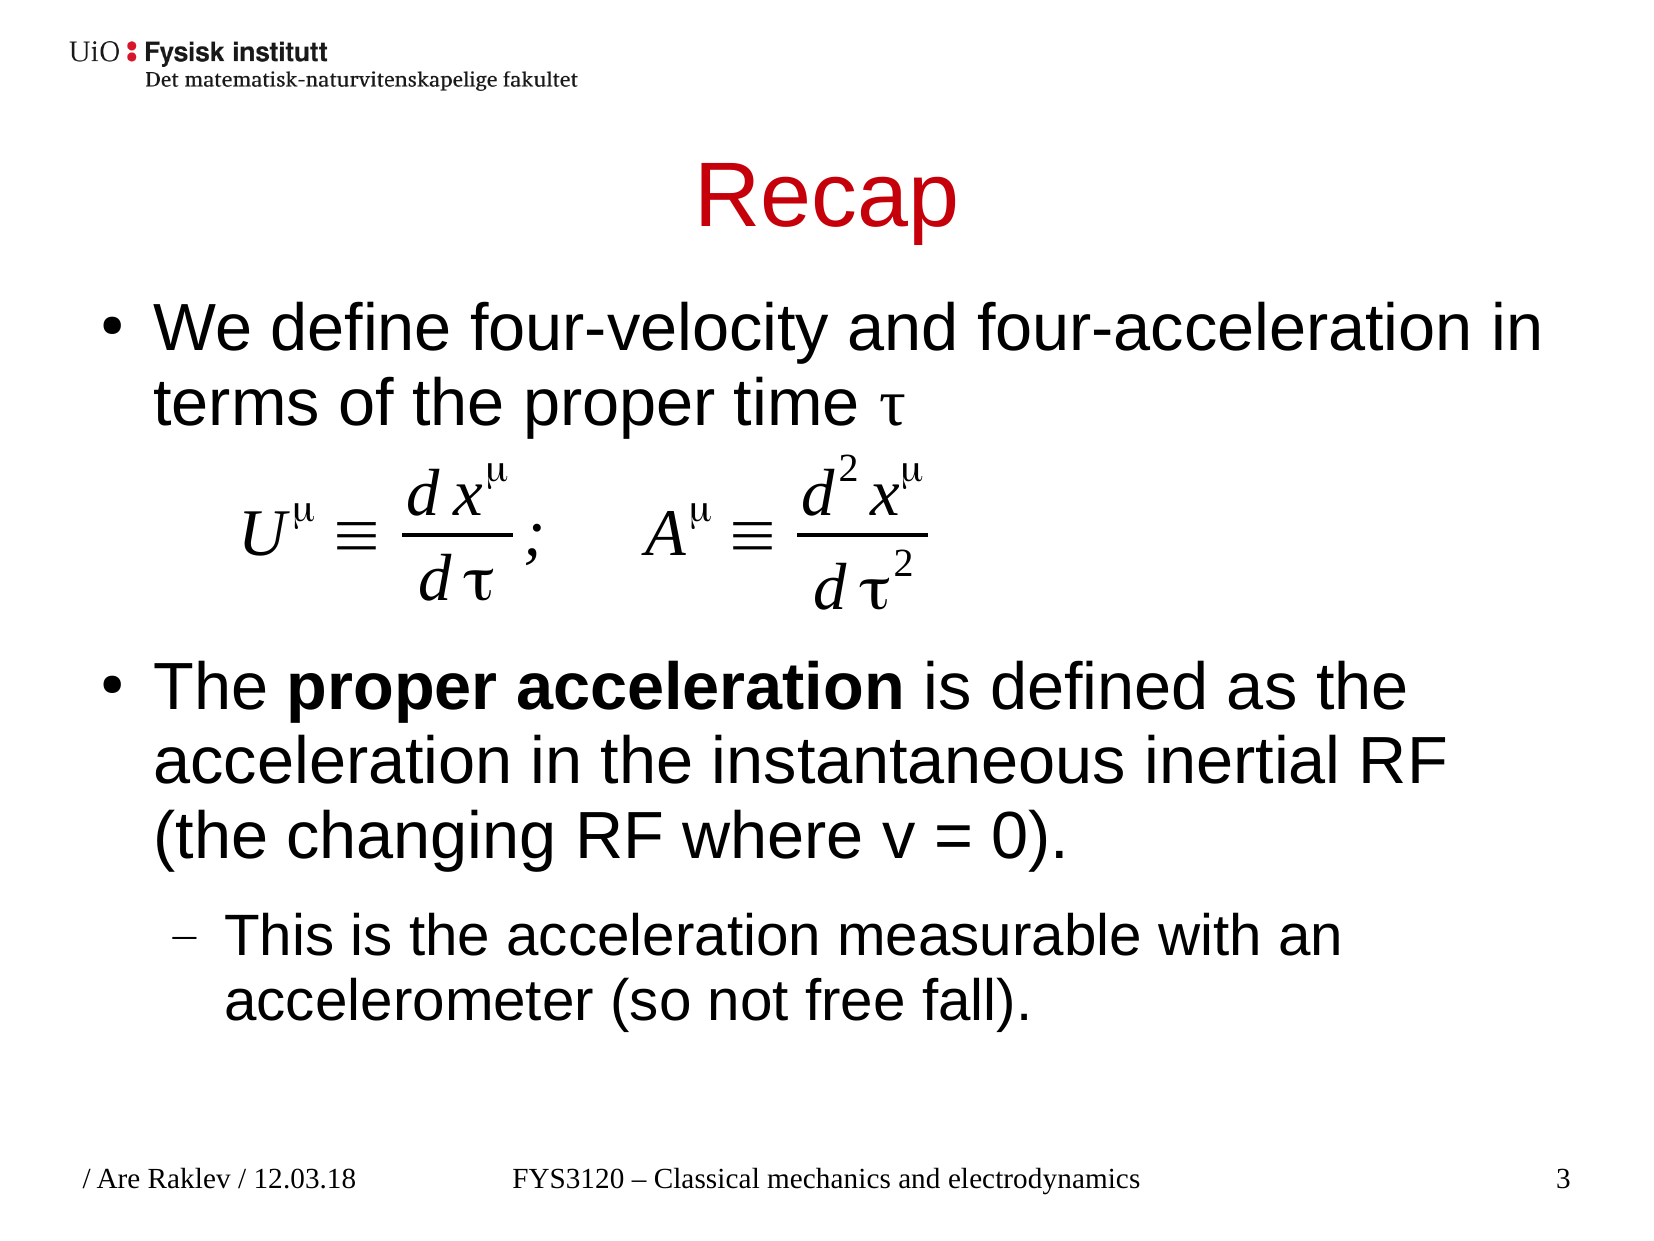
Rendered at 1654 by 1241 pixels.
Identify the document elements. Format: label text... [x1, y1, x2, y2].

chart [231, 446, 938, 624]
title Recap [82, 90, 1571, 290]
list We define four-velocity and four-acceleration in terms of the proper time τ The proper acceleration is defined as the acceleration in the instantaneous inertial RF (the changing RF where v = 0). This is the acceleration measurable with an accelerometer (so not free fall). [82, 290, 1571, 1147]
picture [68, 37, 581, 93]
